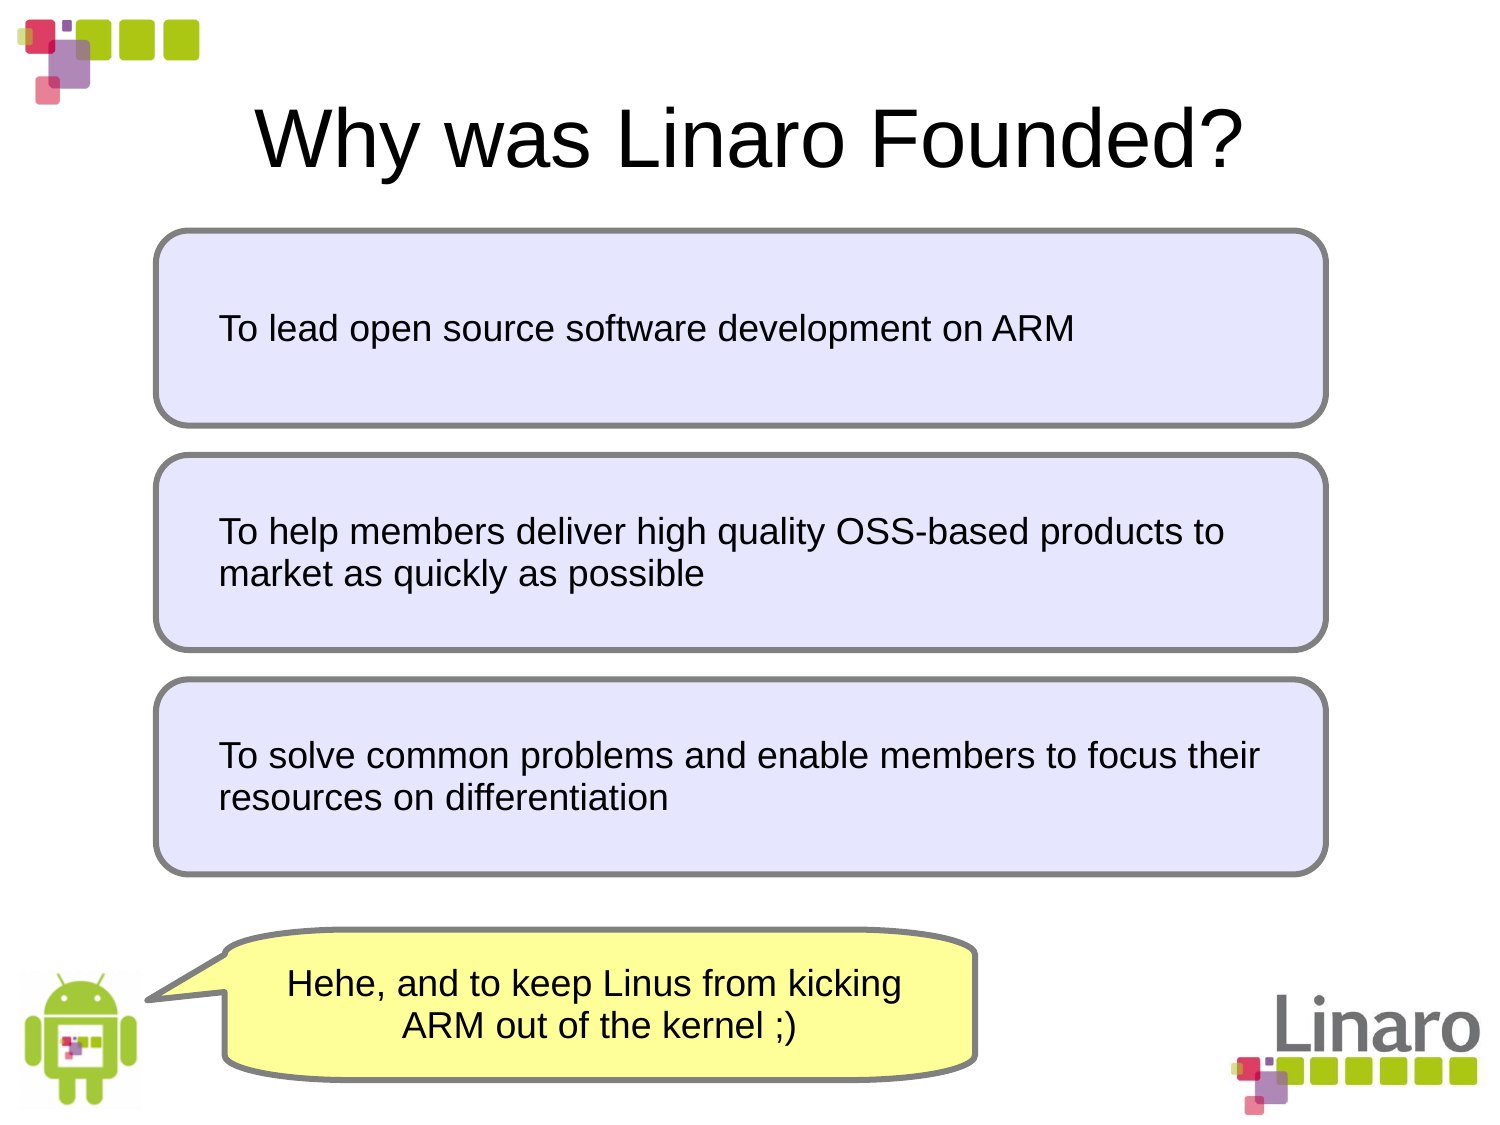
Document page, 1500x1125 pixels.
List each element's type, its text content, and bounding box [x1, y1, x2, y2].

text_box To solve common problems and enable members to focus their resources on differentiation [155, 679, 1326, 875]
title Why was Linaro Founded? [74, 44, 1425, 233]
picture [16, 12, 205, 121]
text_box To help members deliver high quality OSS-based products to market as quickly as possible [155, 454, 1326, 651]
picture [18, 971, 142, 1109]
text_box To lead open source software development on ARM [155, 230, 1326, 426]
picture [1219, 986, 1491, 1123]
text_box Hehe, and to keep Linus from kicking ARM out of the kernel ;) [147, 929, 976, 1081]
